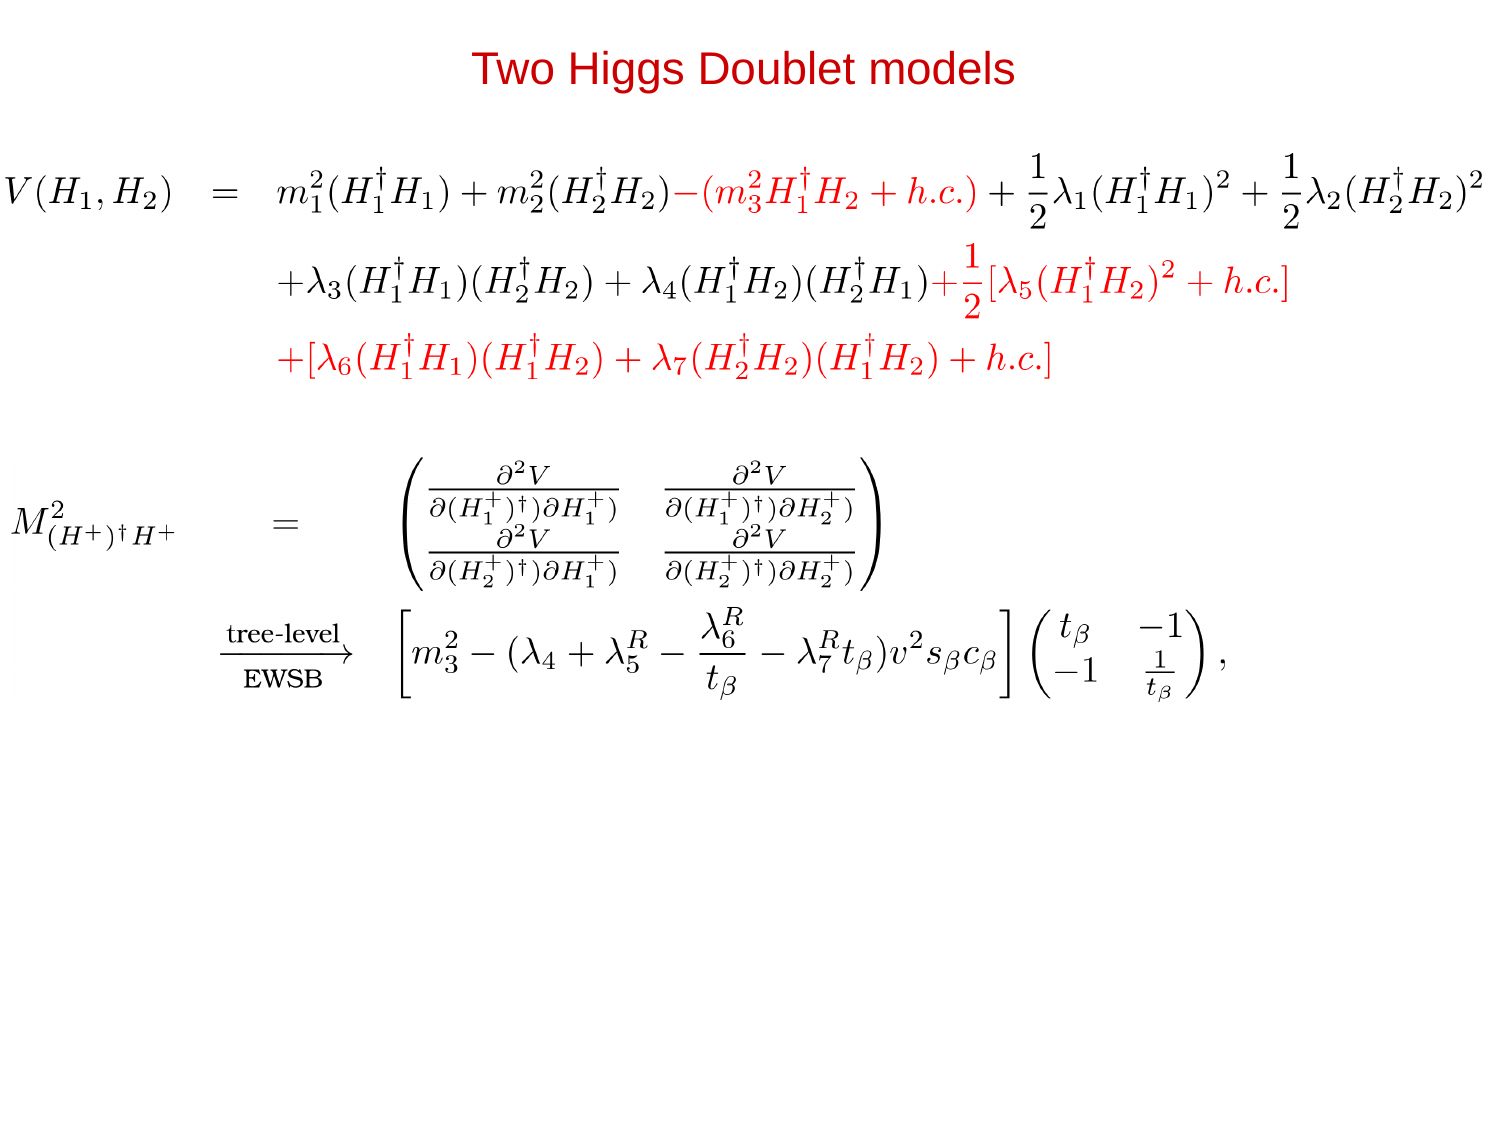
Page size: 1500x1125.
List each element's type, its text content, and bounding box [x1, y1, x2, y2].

picture [5, 153, 1482, 379]
text_box Two Higgs Doublet models [23, 35, 1477, 116]
picture [11, 457, 1225, 703]
